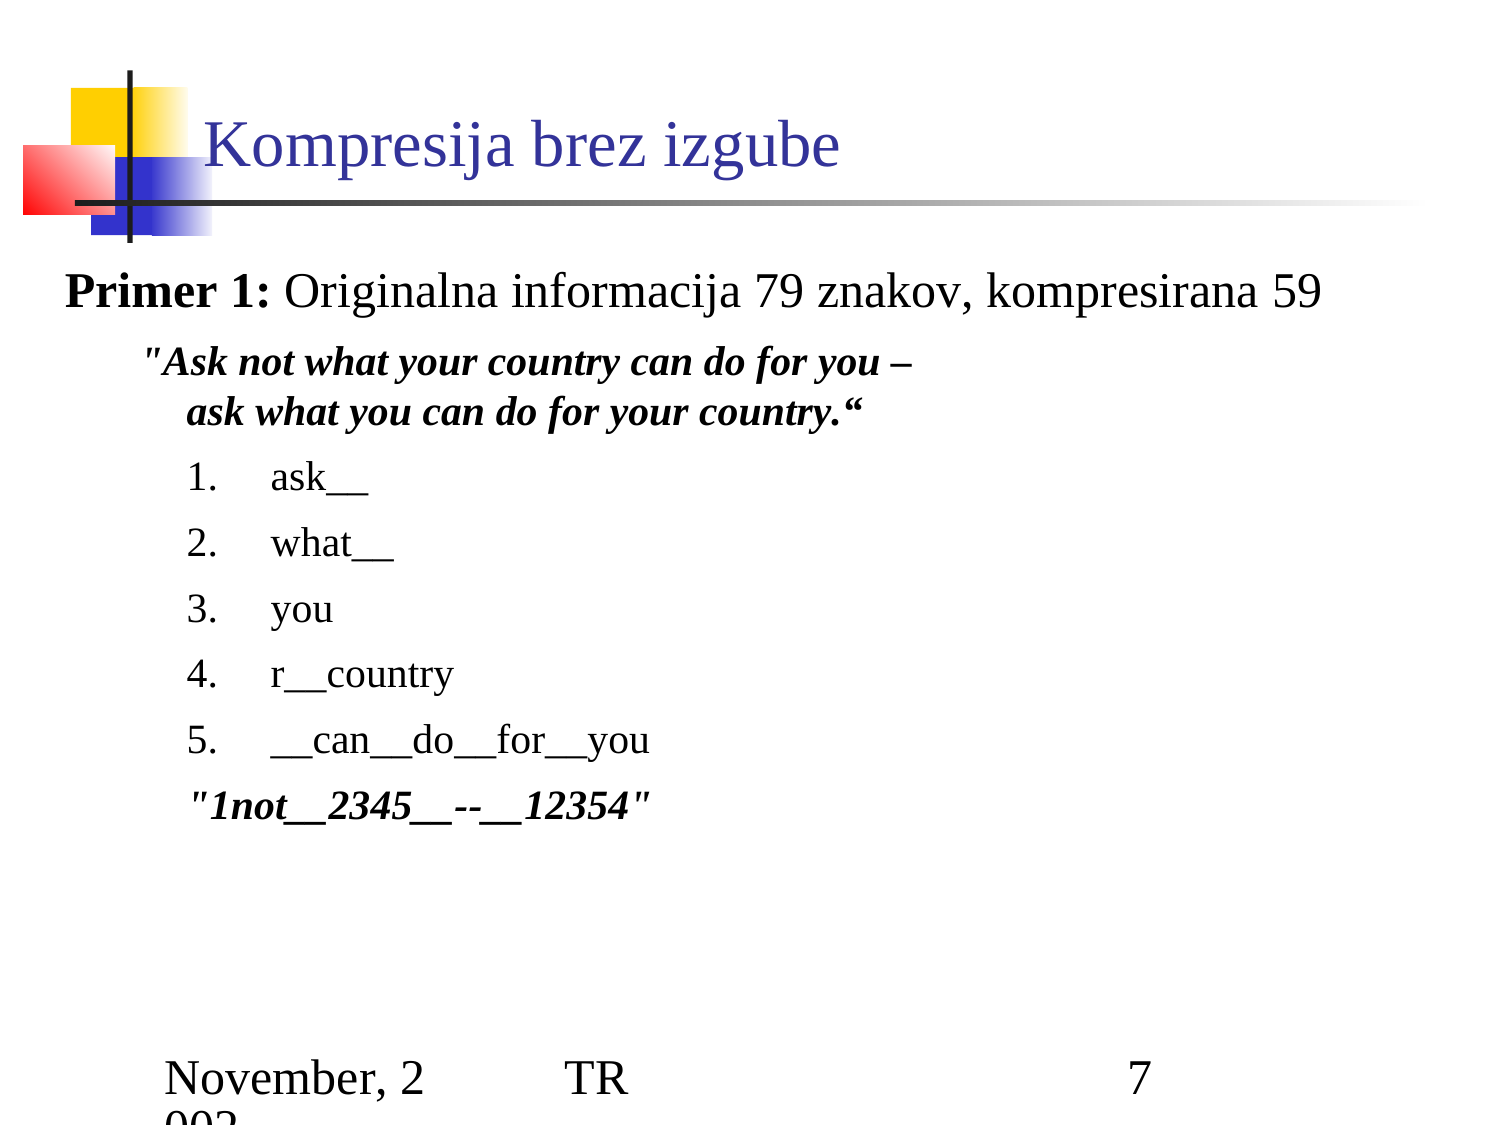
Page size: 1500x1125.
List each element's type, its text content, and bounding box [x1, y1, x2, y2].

list Primer 1: Originalna informacija 79 znakov, kompresirana 59 "Ask not what your country can do for you – ask what you can do for your country.“ 1. ask__ 2. what__ 3. you 4. r__country 5. __can__do__for__you "1not__2345__--__12354" [50, 249, 1469, 1007]
title Kompresija brez izgube [188, 92, 1468, 188]
